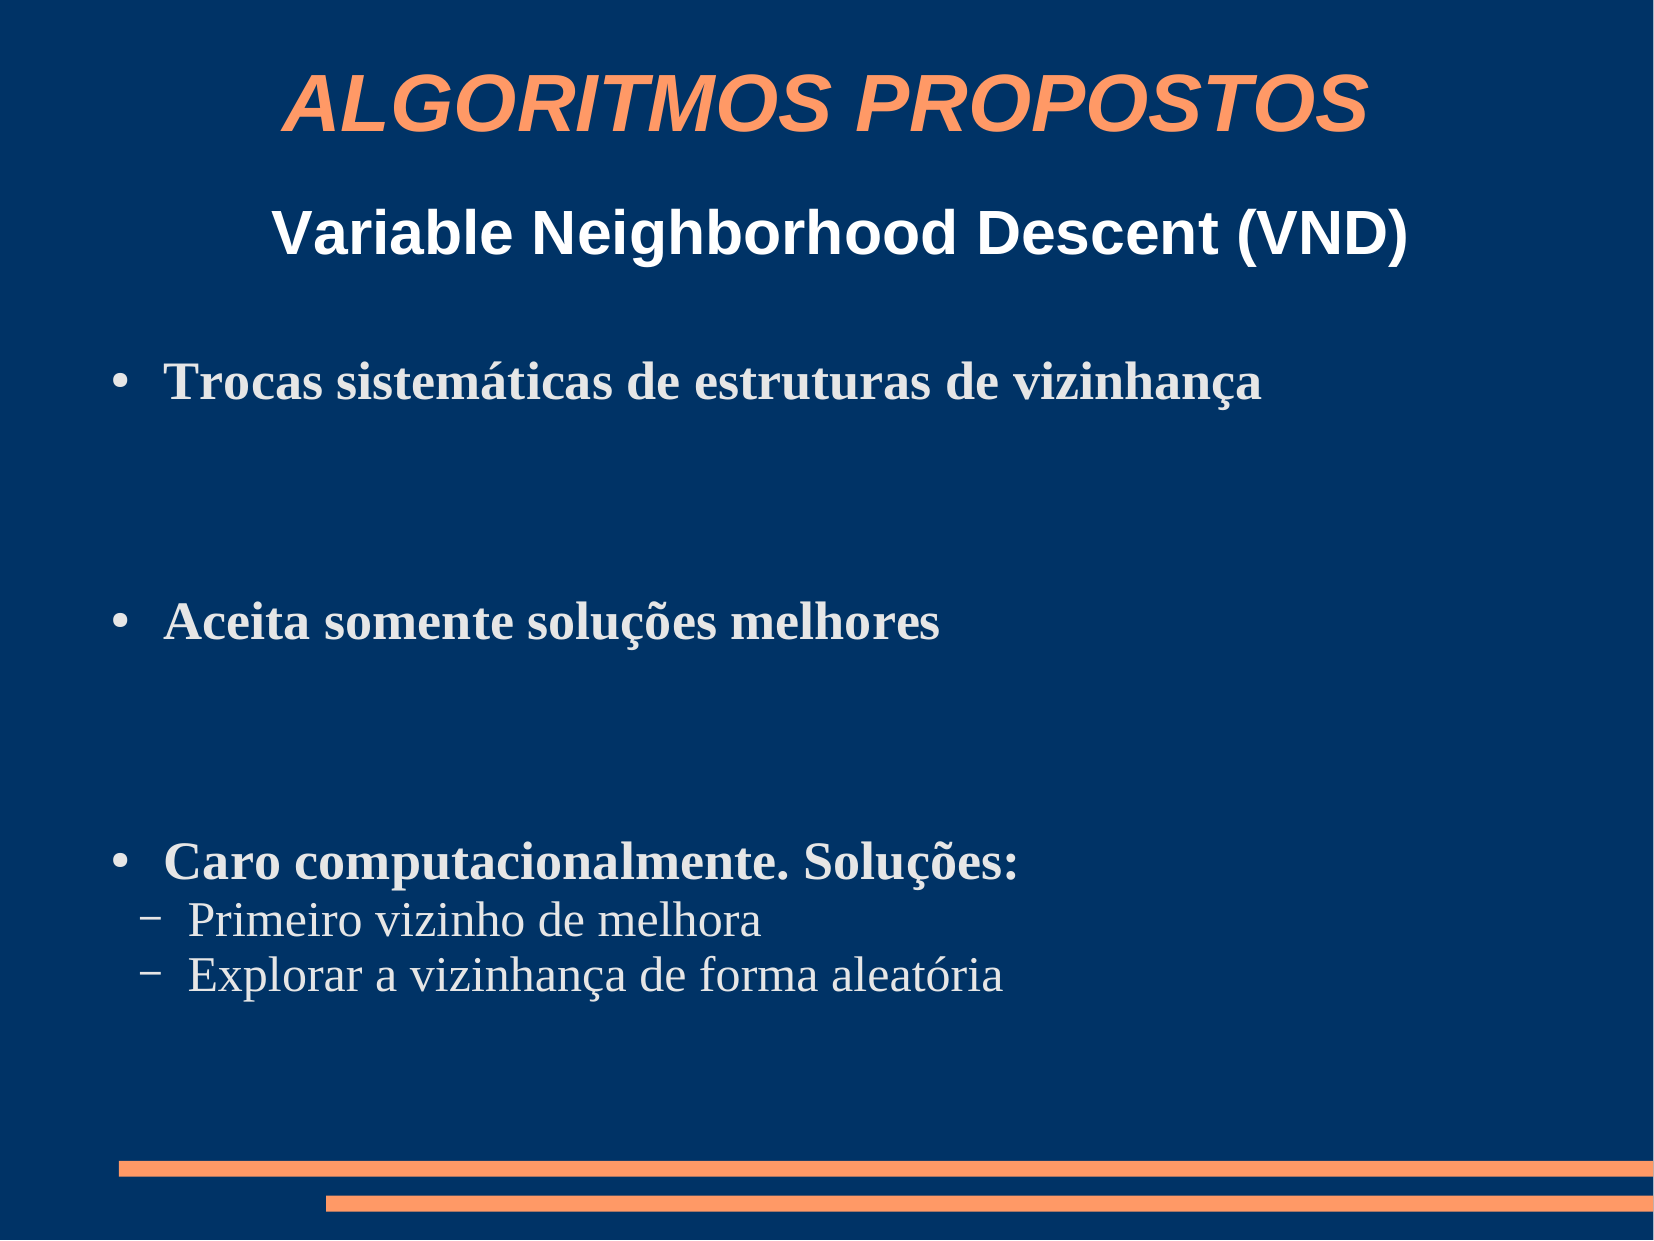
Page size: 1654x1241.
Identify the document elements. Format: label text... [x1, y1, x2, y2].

list Trocas sistemáticas de estruturas de vizinhança Aceita somente soluções melhores Caro computacionalmente. Soluções: Primeiro vizinho de melhora Explorar a vizinhança de forma aleatória [92, 351, 1565, 1195]
title Variable Neighborhood Descent (VND) [0, 129, 1654, 337]
title ALGORITMOS PROPOSTOS [0, 0, 1654, 129]
